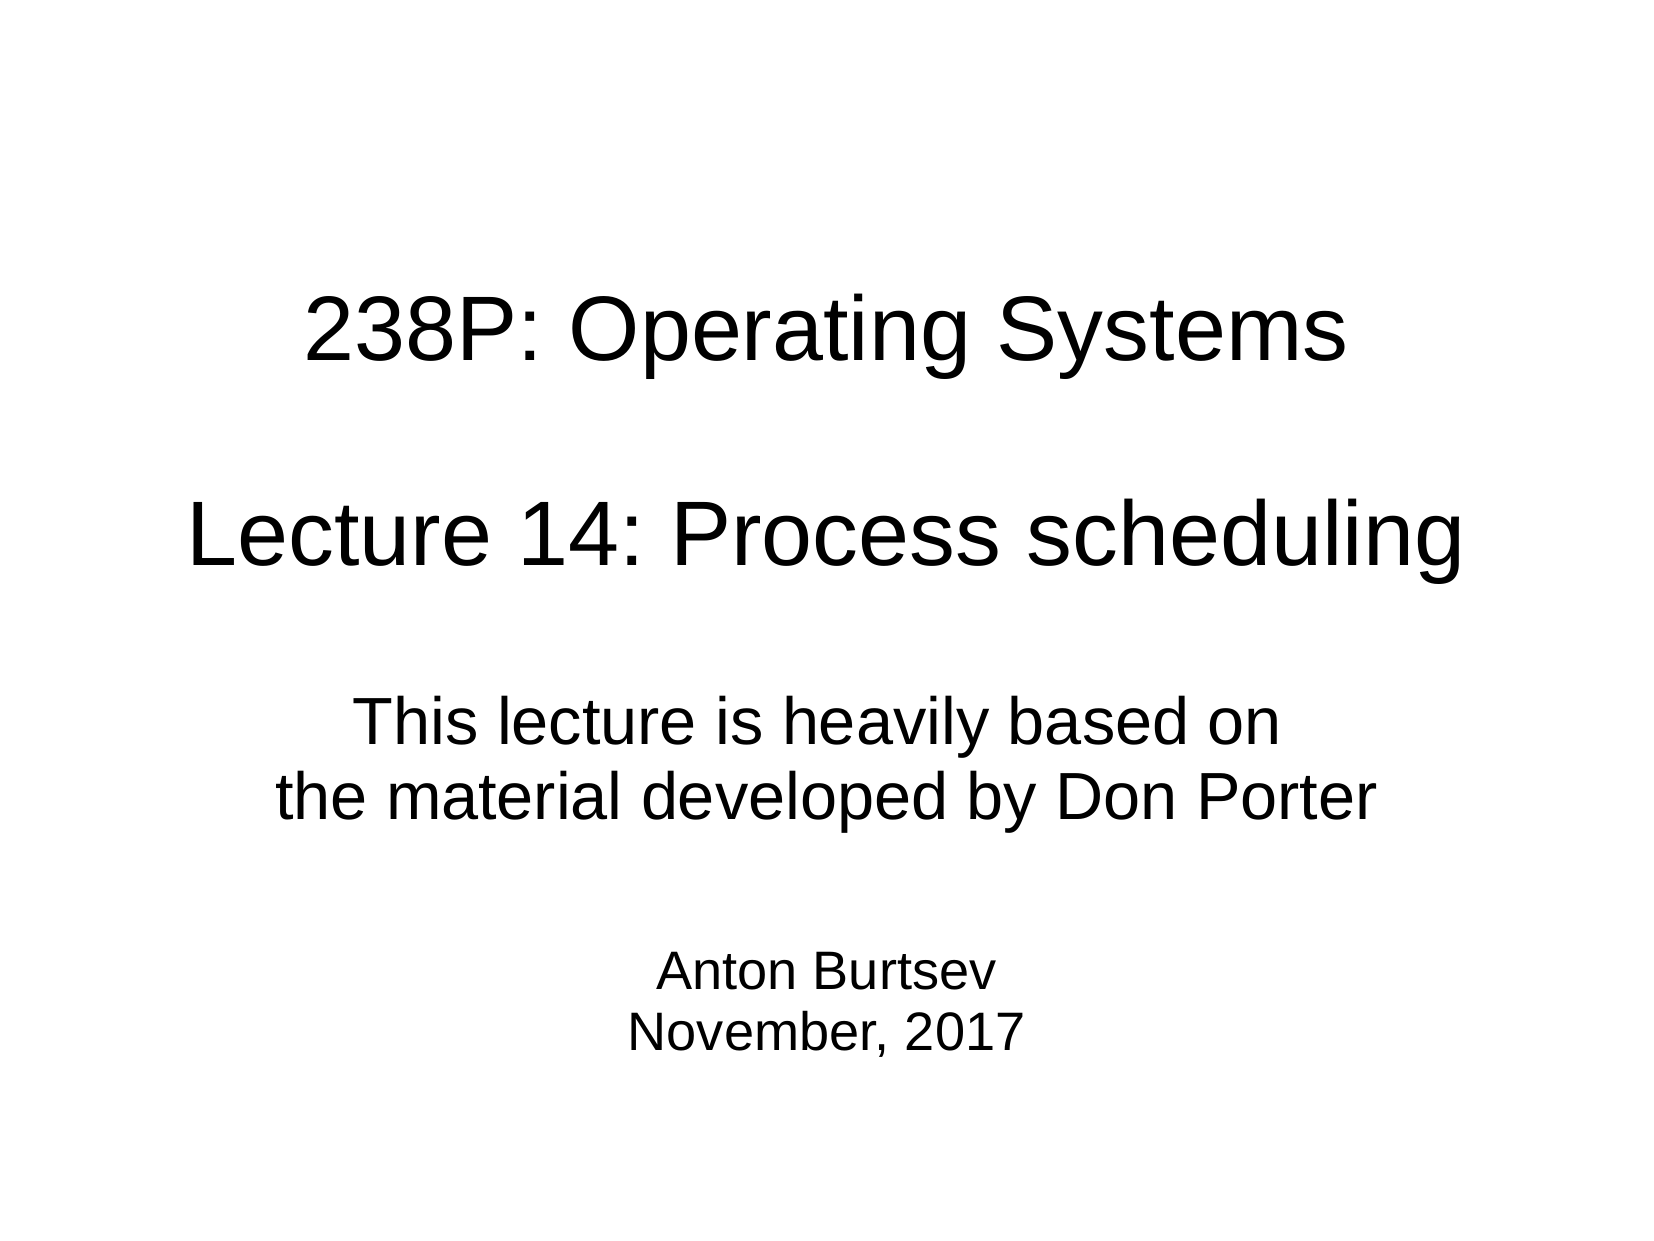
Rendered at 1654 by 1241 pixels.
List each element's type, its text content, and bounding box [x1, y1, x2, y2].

subtitle This lecture is heavily based on the material developed by Don Porter Anton Burtsev November, 2017 [82, 637, 1571, 1109]
title 238P: Operating Systems Lecture 14: Process scheduling [82, 113, 1571, 637]
